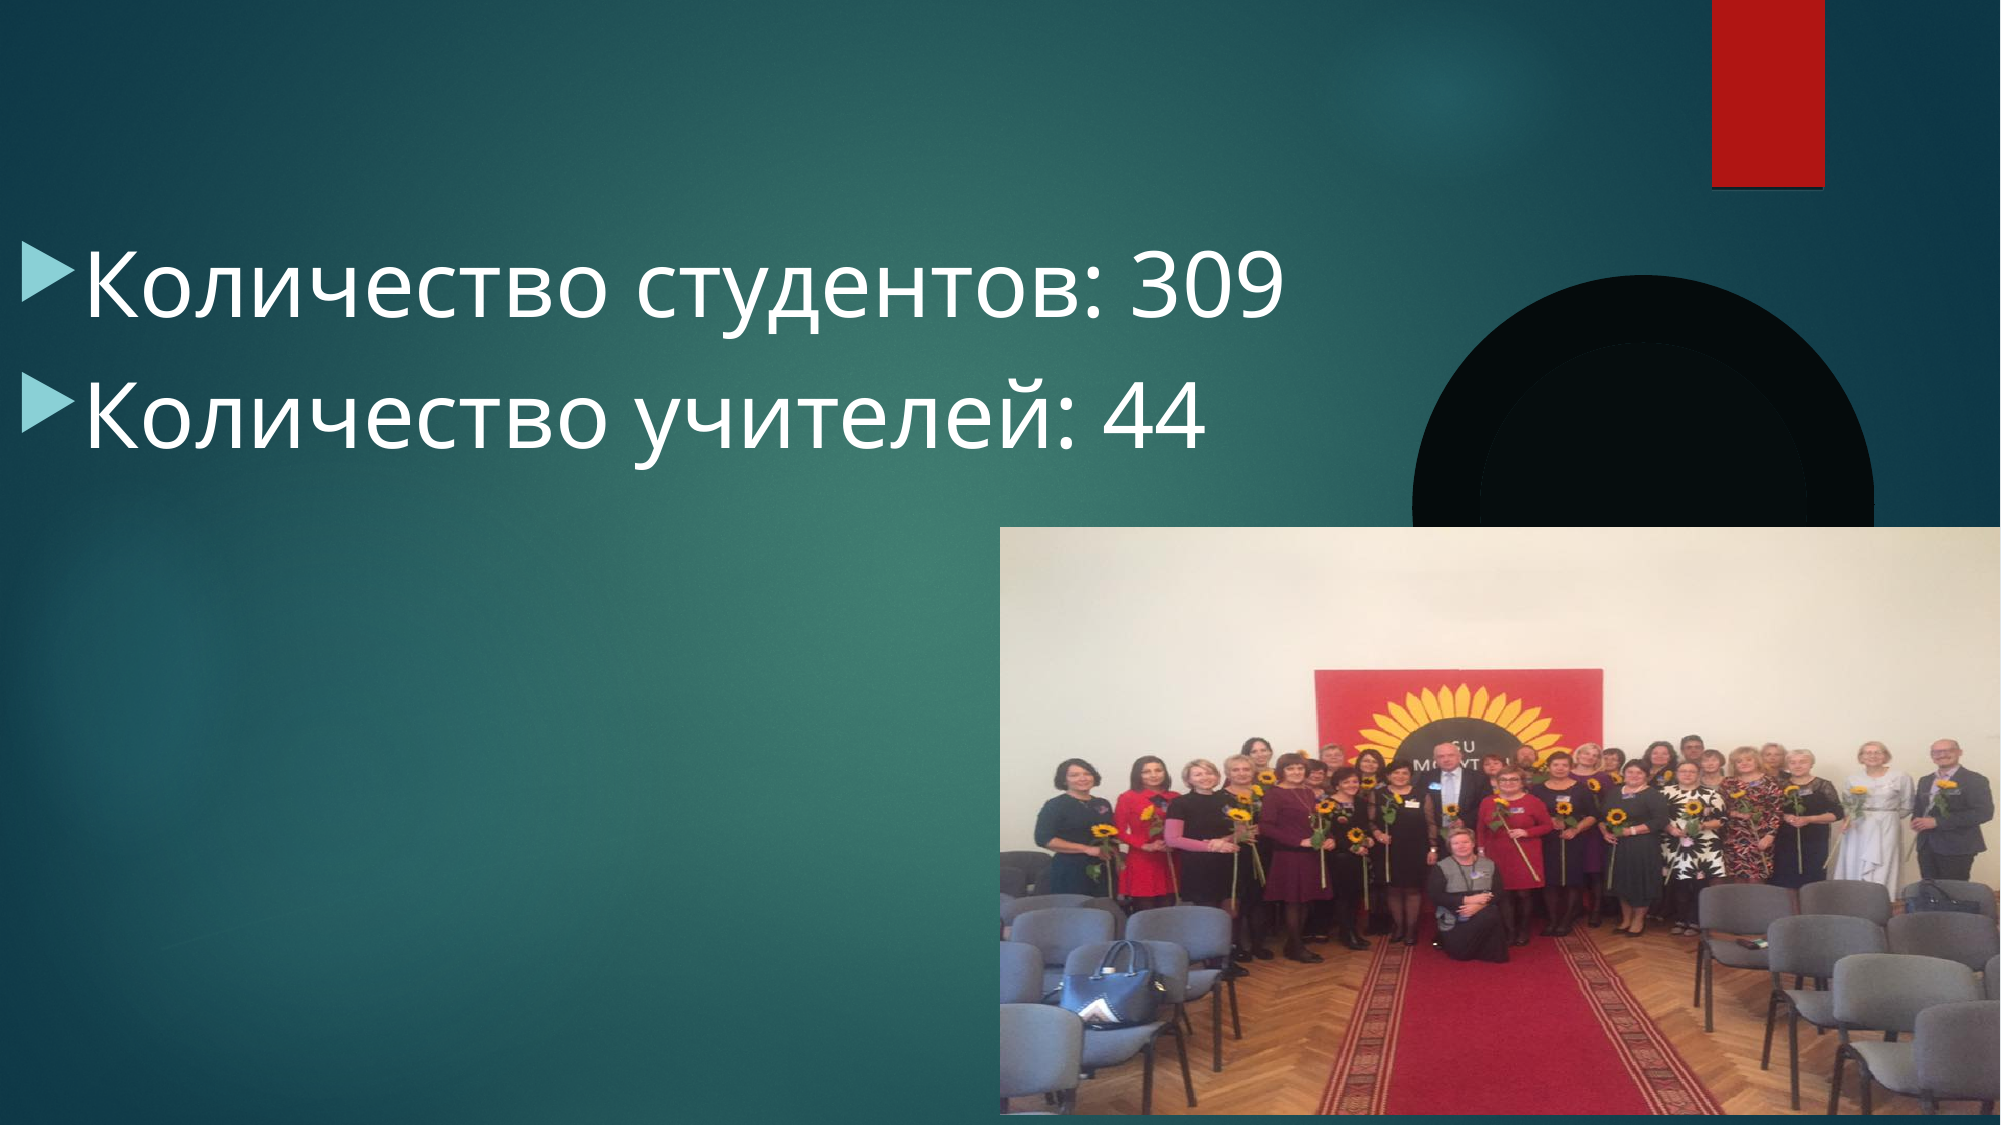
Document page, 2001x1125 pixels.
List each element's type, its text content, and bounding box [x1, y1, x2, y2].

picture [1000, 527, 2000, 1115]
title [106, 74, 1649, 305]
list Количество студентов: 309 Количество учителей: 44 [0, 218, 1468, 907]
